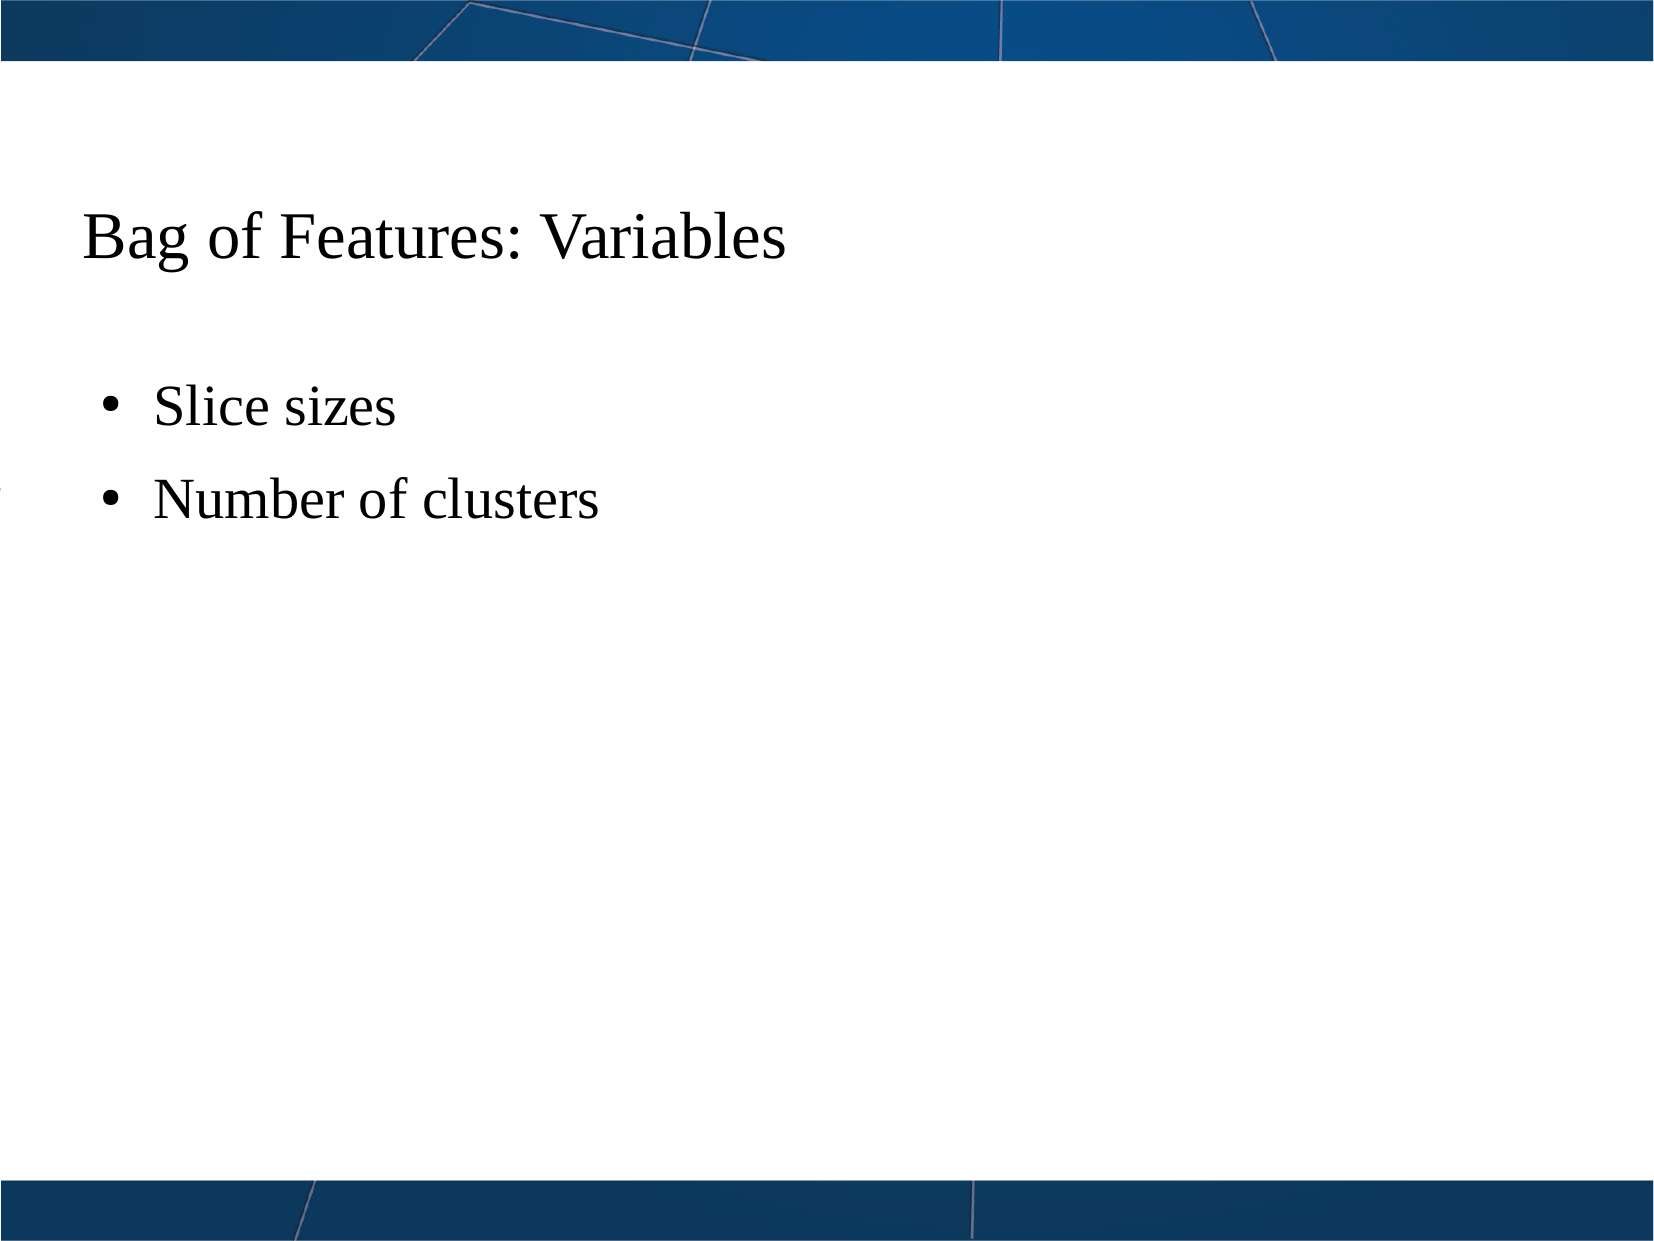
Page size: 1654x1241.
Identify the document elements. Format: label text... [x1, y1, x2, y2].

title Bag of Features: Variables [82, 132, 1571, 340]
list Slice sizes Number of clusters [82, 372, 1571, 1093]
picture [0, 0, 1654, 1241]
